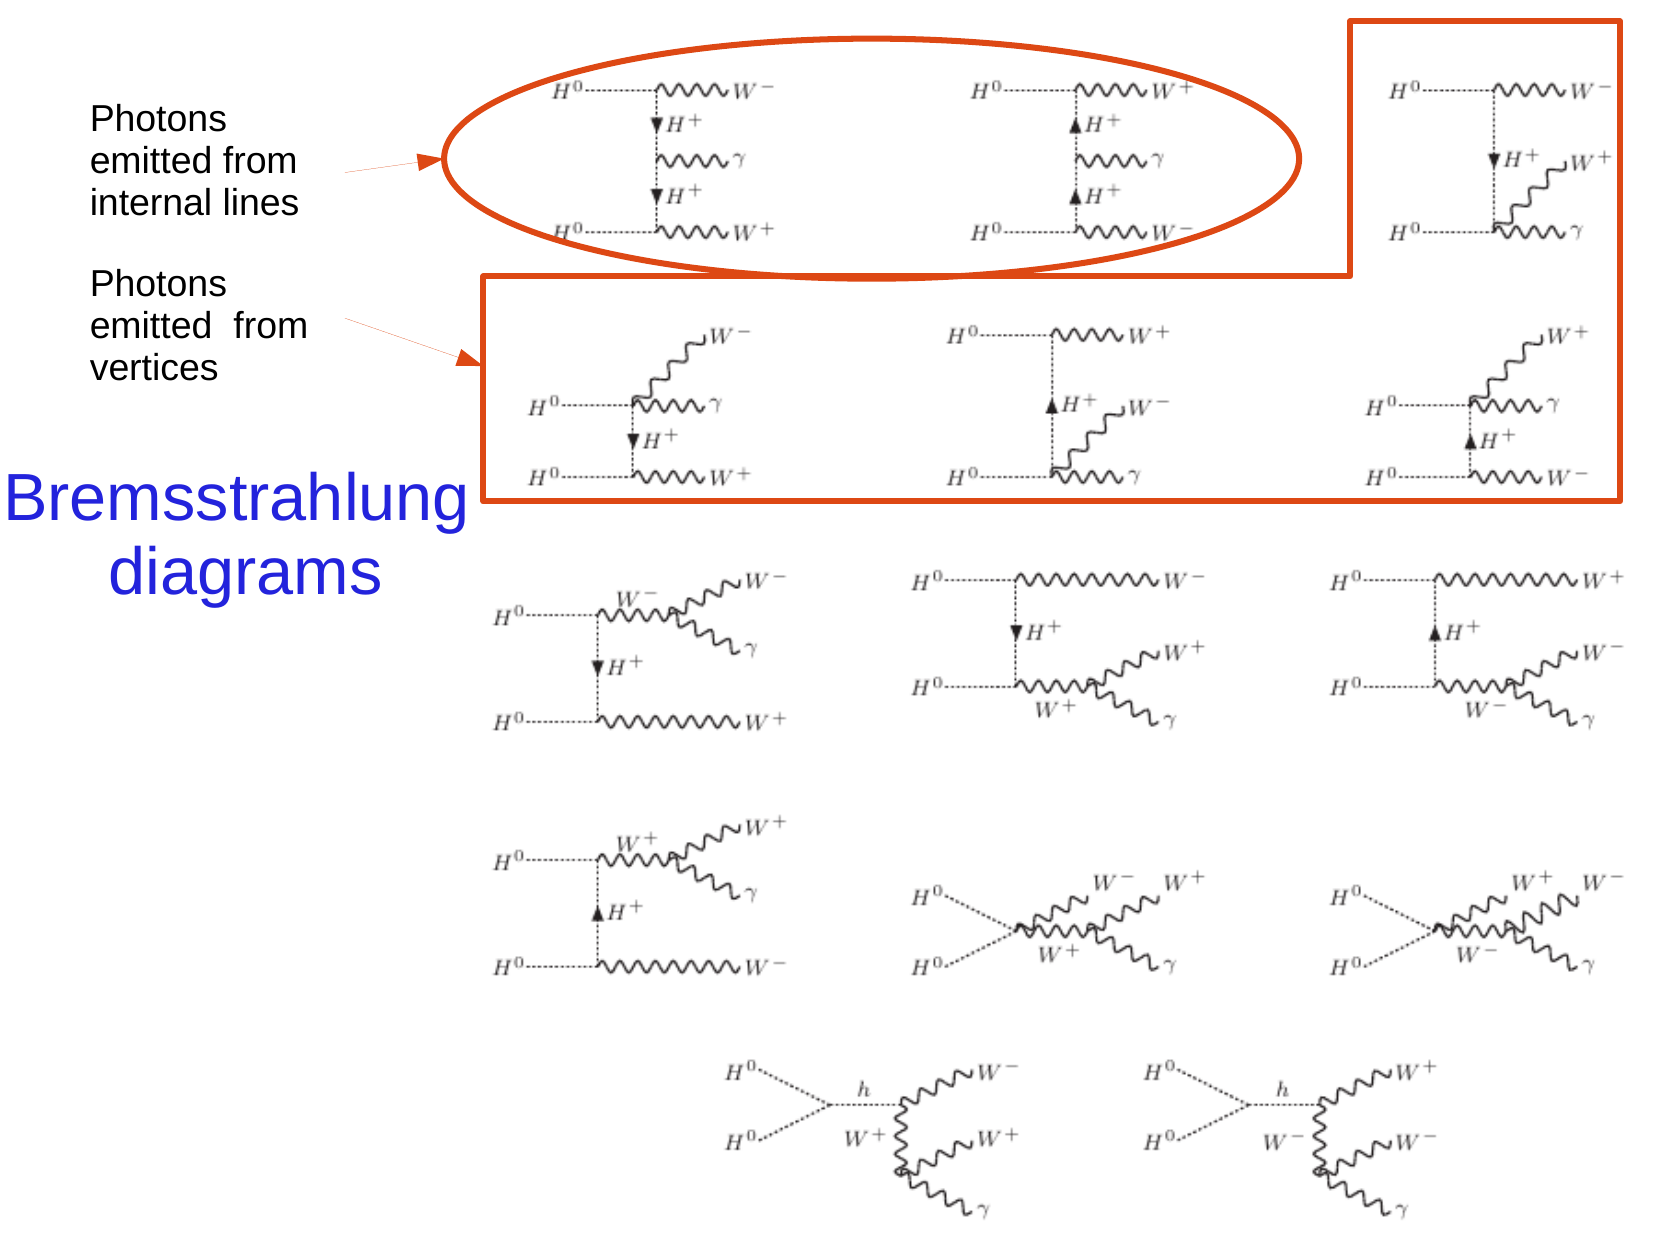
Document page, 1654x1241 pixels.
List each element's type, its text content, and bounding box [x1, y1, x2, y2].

text_box Photons emitted from vertices [75, 255, 361, 397]
picture [483, 66, 1296, 273]
picture [486, 66, 1617, 498]
text_box Photons emitted from internal lines [75, 90, 346, 255]
title Bremsstrahlung diagrams [0, 431, 483, 639]
picture [483, 66, 582, 104]
picture [1041, 66, 1347, 273]
picture [483, 213, 703, 273]
picture [483, 66, 1637, 1235]
